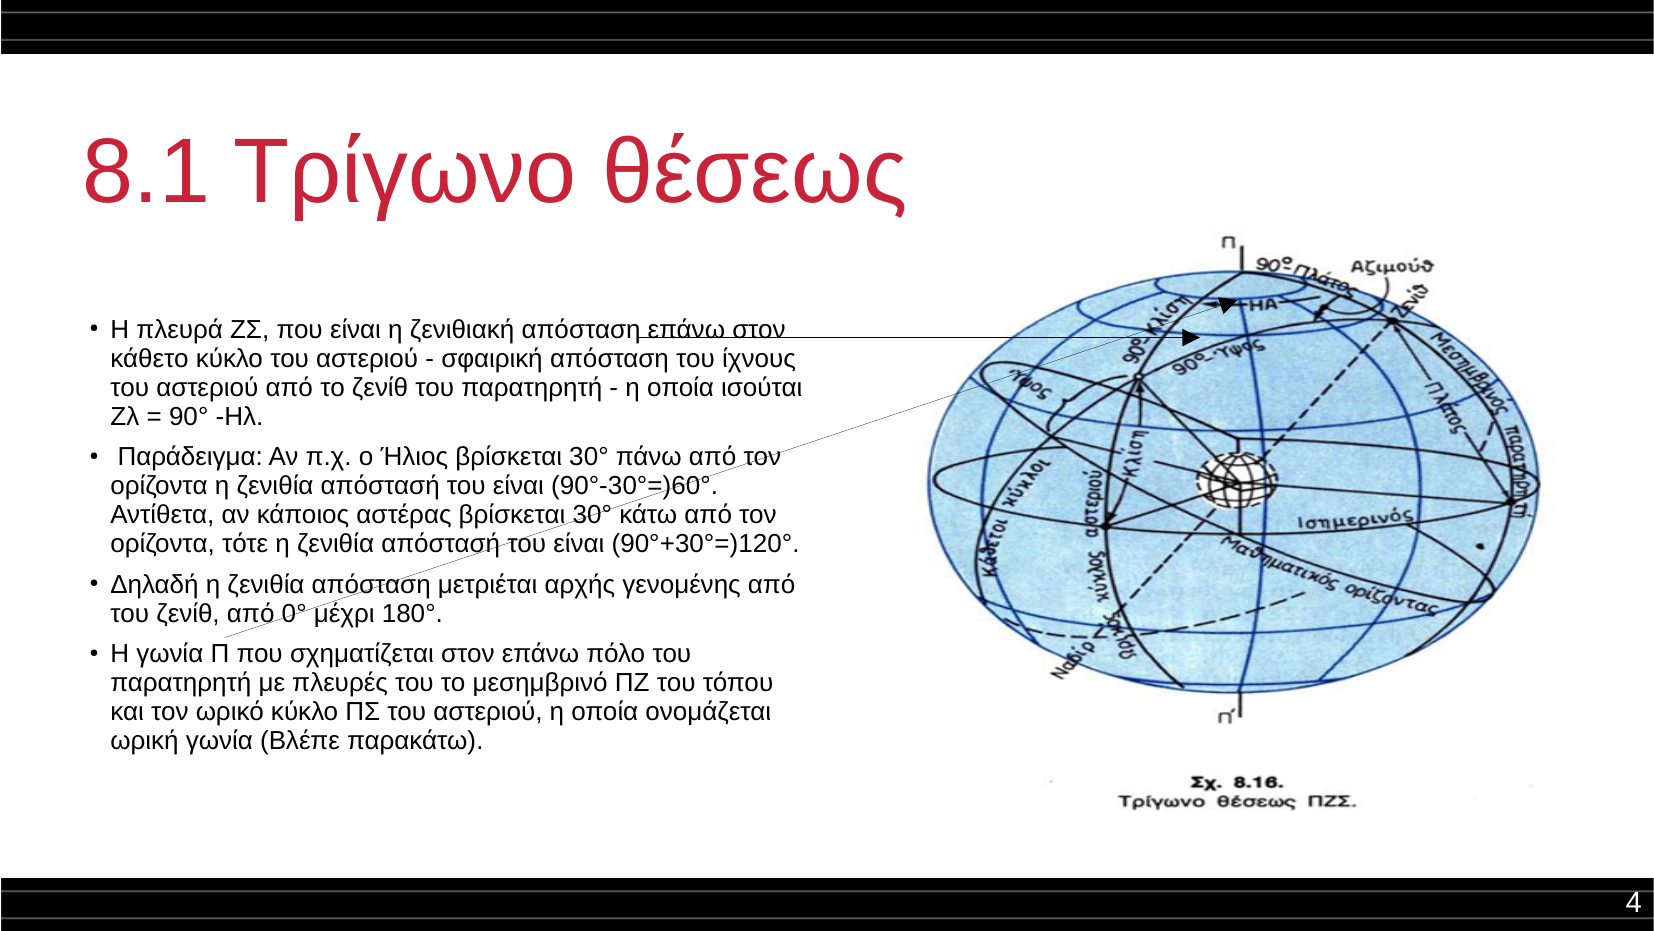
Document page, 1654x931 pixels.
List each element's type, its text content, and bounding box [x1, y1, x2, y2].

picture [906, 338, 1120, 410]
list Η πλευρά ΖΣ, που είναι η ζενιθιακή απόσταση επάνω στον κάθετο κύκλο του αστεριού - σφαιρική απόσταση του ίχνους του αστεριού από το ζενίθ του παρατηρητή - η οποία ισούται Ζλ = 90° -Ηλ. Παράδειγμα: Αν π.χ. ο Ήλιος βρίσκεται 30° πάνω από τον ορίζοντα η ζενιθία απόστασή του είναι (90°-30°=)60°. Αντίθετα, αν κάποιος αστέρας βρίσκεται 30° κάτω από τον ορίζοντα, τότε η ζενιθία απόστασή του είναι (90°+30°=)120°. Δηλαδή η ζενιθία απόσταση μετριέται αρχής γενομένης από του ζενίθ, από 0° μέχρι 180°. Η γωνία Π που σχηματίζεται στον επάνω πόλο του παρατηρητή με πλευρές του το μεσημβρινό ΠΖ του τόπου και τον ωρικό κύκλο ΠΣ του αστεριού, η οποία ονομάζεται ωρική γωνία (Βλέπε παρακάτω). [82, 274, 809, 760]
picture [906, 224, 1576, 812]
picture [1, 878, 1654, 931]
title 8.1 Τρίγωνο θέσεως [82, 92, 1571, 249]
picture [1, 0, 1654, 54]
